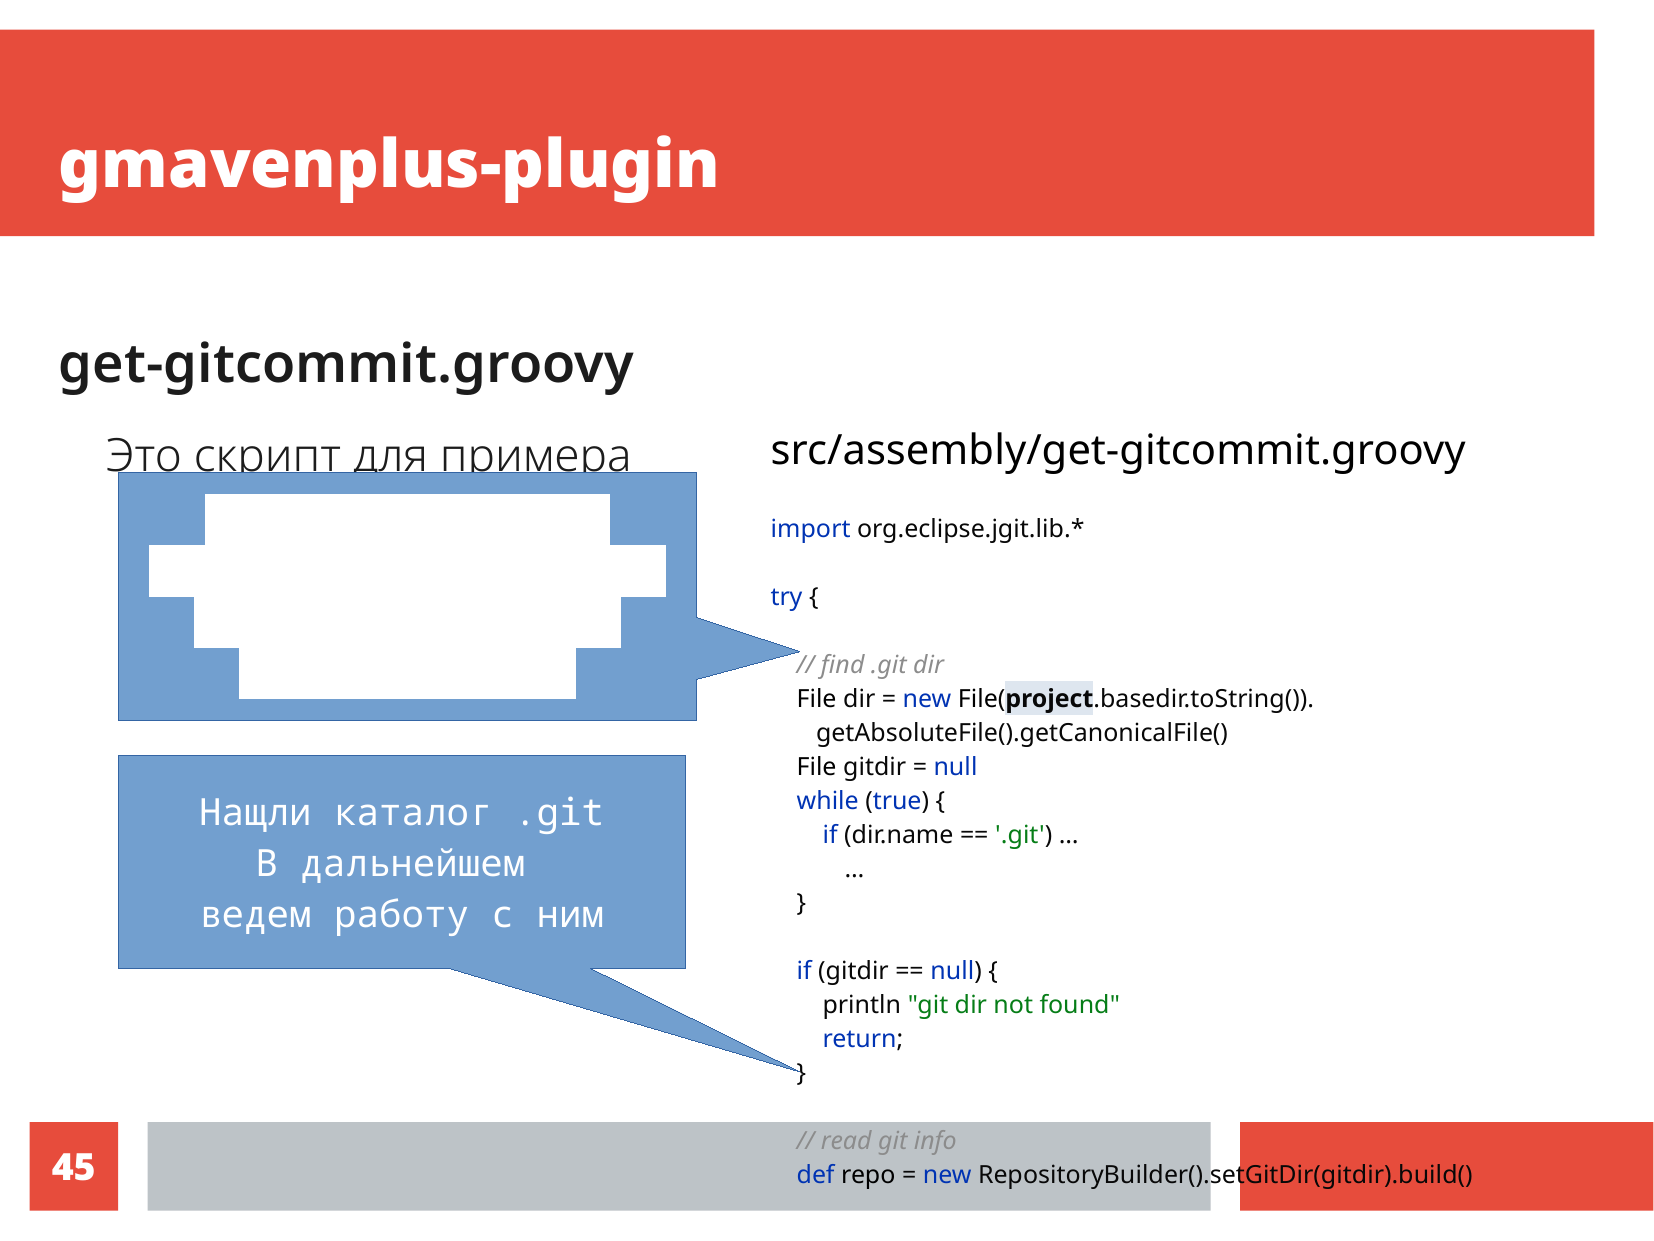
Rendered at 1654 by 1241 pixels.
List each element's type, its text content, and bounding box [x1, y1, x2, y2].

text_box Переменная project Это объект MavenProject Он предоставляется при запуске mvn [118, 472, 800, 721]
text_box src/assembly/get-gitcommit.groovy import org.eclipse.jgit.lib.* try { // find .git dir File dir = new File(project.basedir.toString()). getAbsoluteFile().getCanonicalFile() File gitdir = null while (true) { if (dir.name == '.git') … … } if (gitdir == null) { println "git dir not found" return; } // read git info def repo = new RepositoryBuilder().setGitDir(gitdir).build() [755, 412, 1595, 1099]
list get-gitcommit.groovy Это скрипт для примера [59, 324, 1565, 1093]
title gmavenplus-plugin [59, 59, 1595, 207]
text_box Нащли каталог .git В дальнейшем ведем работу с ним [118, 755, 800, 1072]
